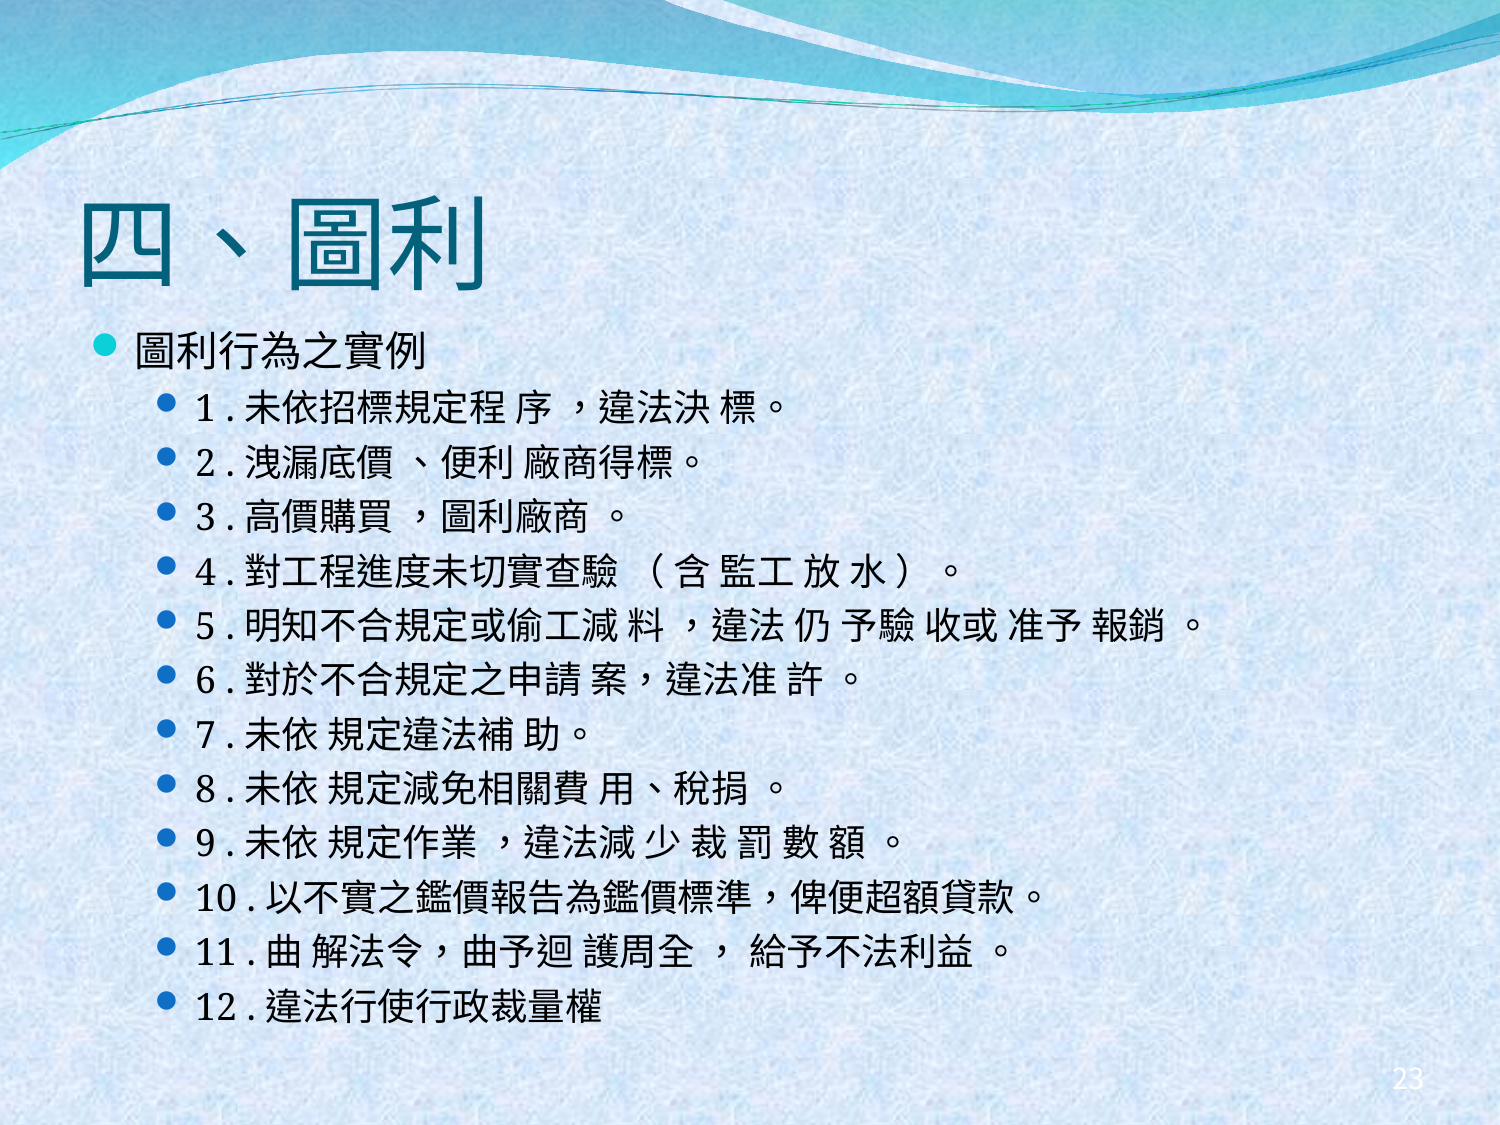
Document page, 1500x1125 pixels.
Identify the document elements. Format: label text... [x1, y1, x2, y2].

title 四、圖利 [75, 115, 1426, 304]
list 圖利行為之實例 1 .未依招標規定程 序 ，違法決 標。 2 .洩漏底價 、便利 廠商得標。 3 .高價購買 ，圖利廠商 。 4 .對工程進度未切實查驗 （ 含 監工 放 水 ）。 5 .明知不合規定或偷工減 料 ，違法 仍 予驗 收或 准予 報銷 。 6 .對於不合規定之申請 案，違法准 許 。 7 .未依 規定違法補 助。 8 .未依 規定減免相關費 用、稅捐 。 9 .未依 規定作業 ，違法減 少 裁 罰 數 額 。 10 .以不實之鑑價報告為鑑價標準，俾便超額貸款。 11 .曲 解法令，曲予迴 護周全 ， 給予不法利益 。 12 .違法行使行政裁量權 [75, 317, 1426, 1038]
text_box <編號> [1299, 1042, 1426, 1103]
picture [0, 0, 1500, 1125]
